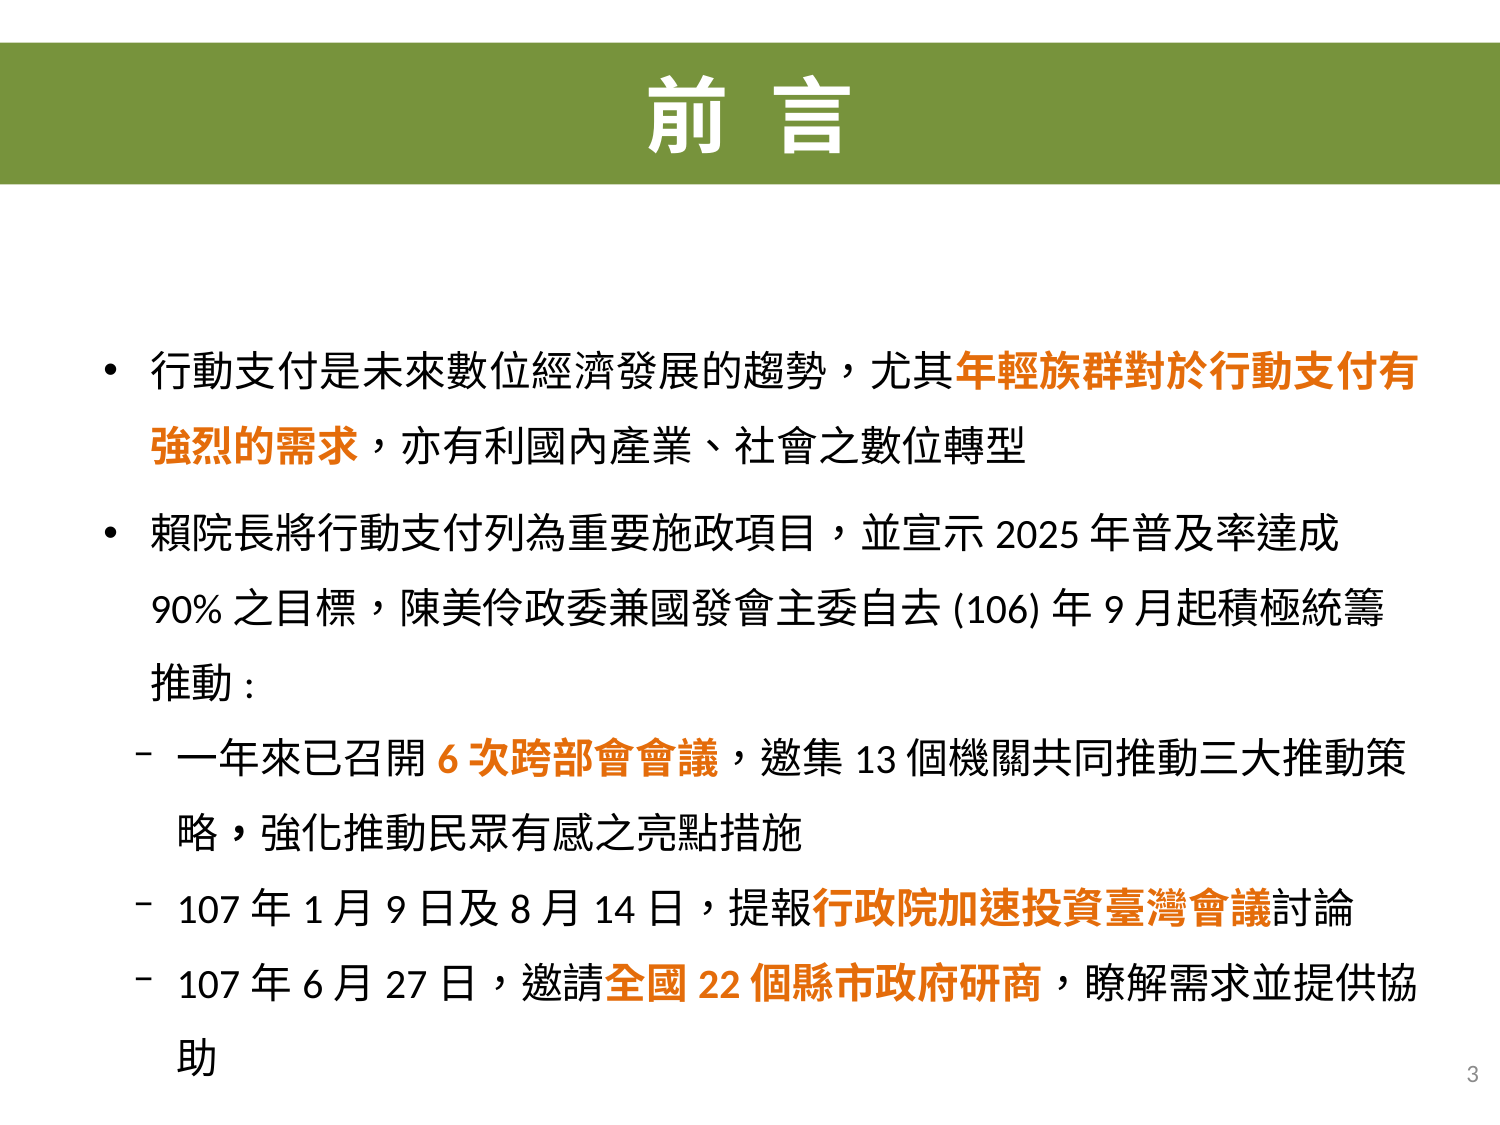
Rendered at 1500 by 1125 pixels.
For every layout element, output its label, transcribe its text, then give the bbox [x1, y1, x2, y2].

slide_number <編號> [1144, 1042, 1495, 1103]
text_box 行動支付是未來數位經濟發展的趨勢，尤其年輕族群對於行動支付有強烈的需求，亦有利國內產業、社會之數位轉型 賴院長將行動支付列為重要施政項目，並宣示2025年普及率達成90%之目標，陳美伶政委兼國發會主委自去(106)年9月起積極統籌推動: 一年來已召開6次跨部會會議，邀集13個機關共同推動三大推動策略，強化推動民眾有感之亮點措施 107年1月9日及8月14日，提報行政院加速投資臺灣會議討論 107年6月27日，邀請全國22個縣市政府研商，瞭解需求並提供協助 [88, 312, 1436, 1090]
text_box 前 言 [0, 42, 1500, 185]
